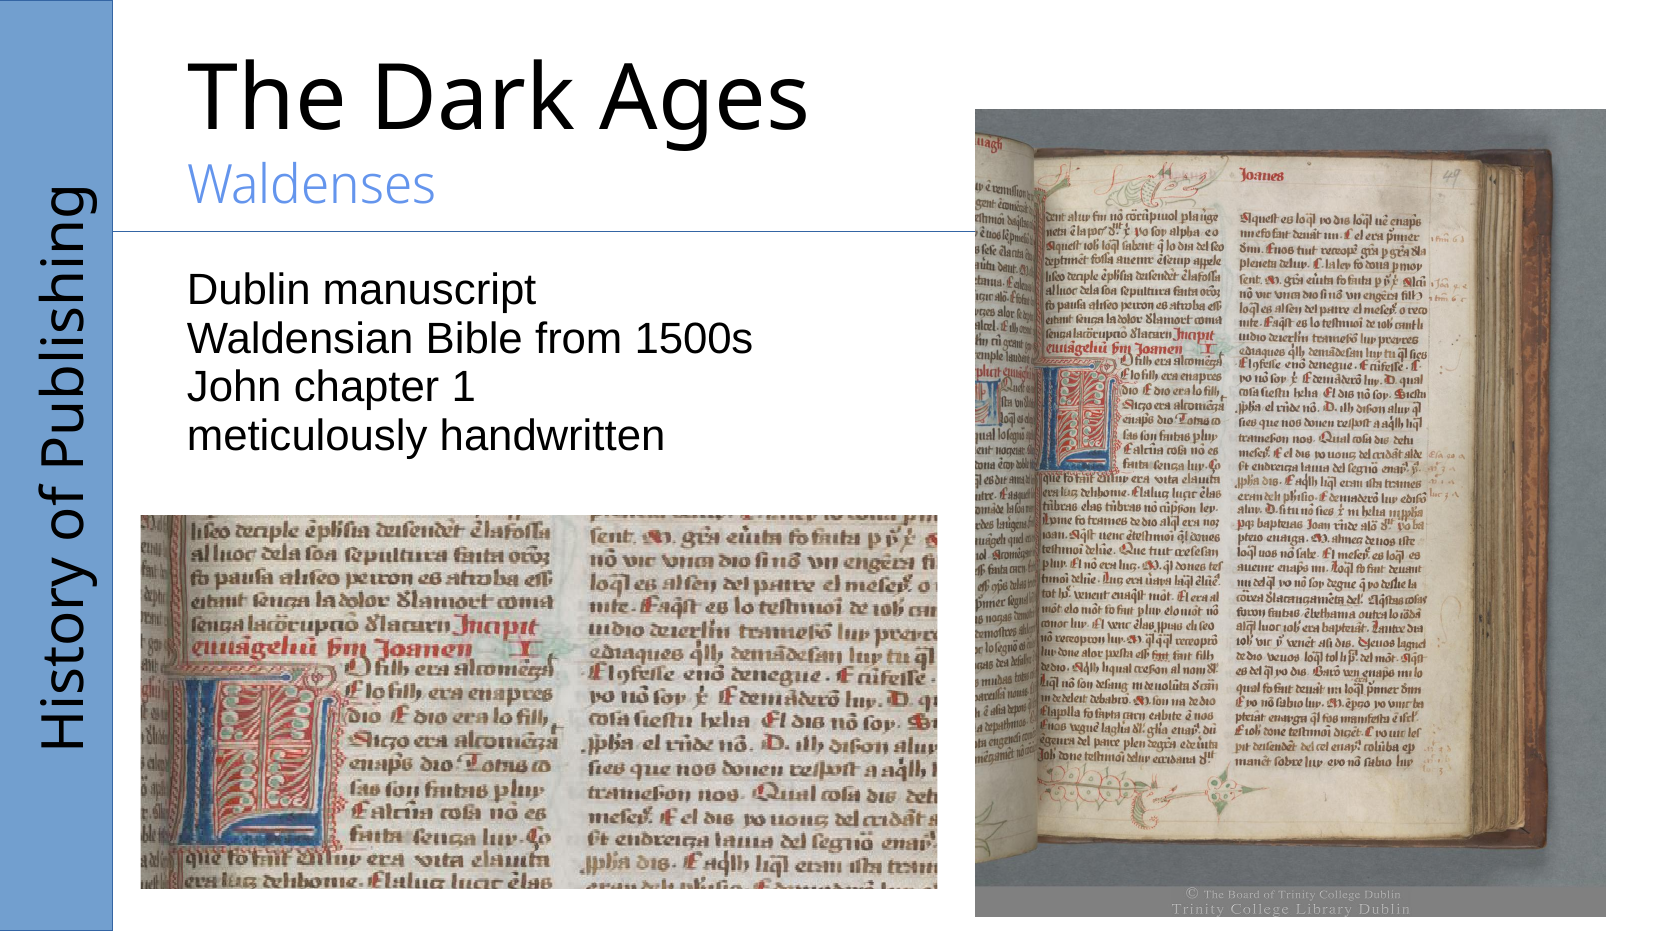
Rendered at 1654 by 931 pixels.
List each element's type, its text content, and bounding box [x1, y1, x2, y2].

title Waldenses [187, 125, 975, 231]
text_box History of Publishing [13, 37, 105, 901]
title Waldenses [187, 232, 975, 239]
text_box [0, 0, 113, 931]
picture [975, 109, 1606, 917]
title The Dark Ages [187, 33, 1571, 125]
text_box Dublin manuscript Waldensian Bible from 1500s John chapter 1 meticulously handwritten [186, 264, 901, 493]
picture [140, 515, 938, 889]
